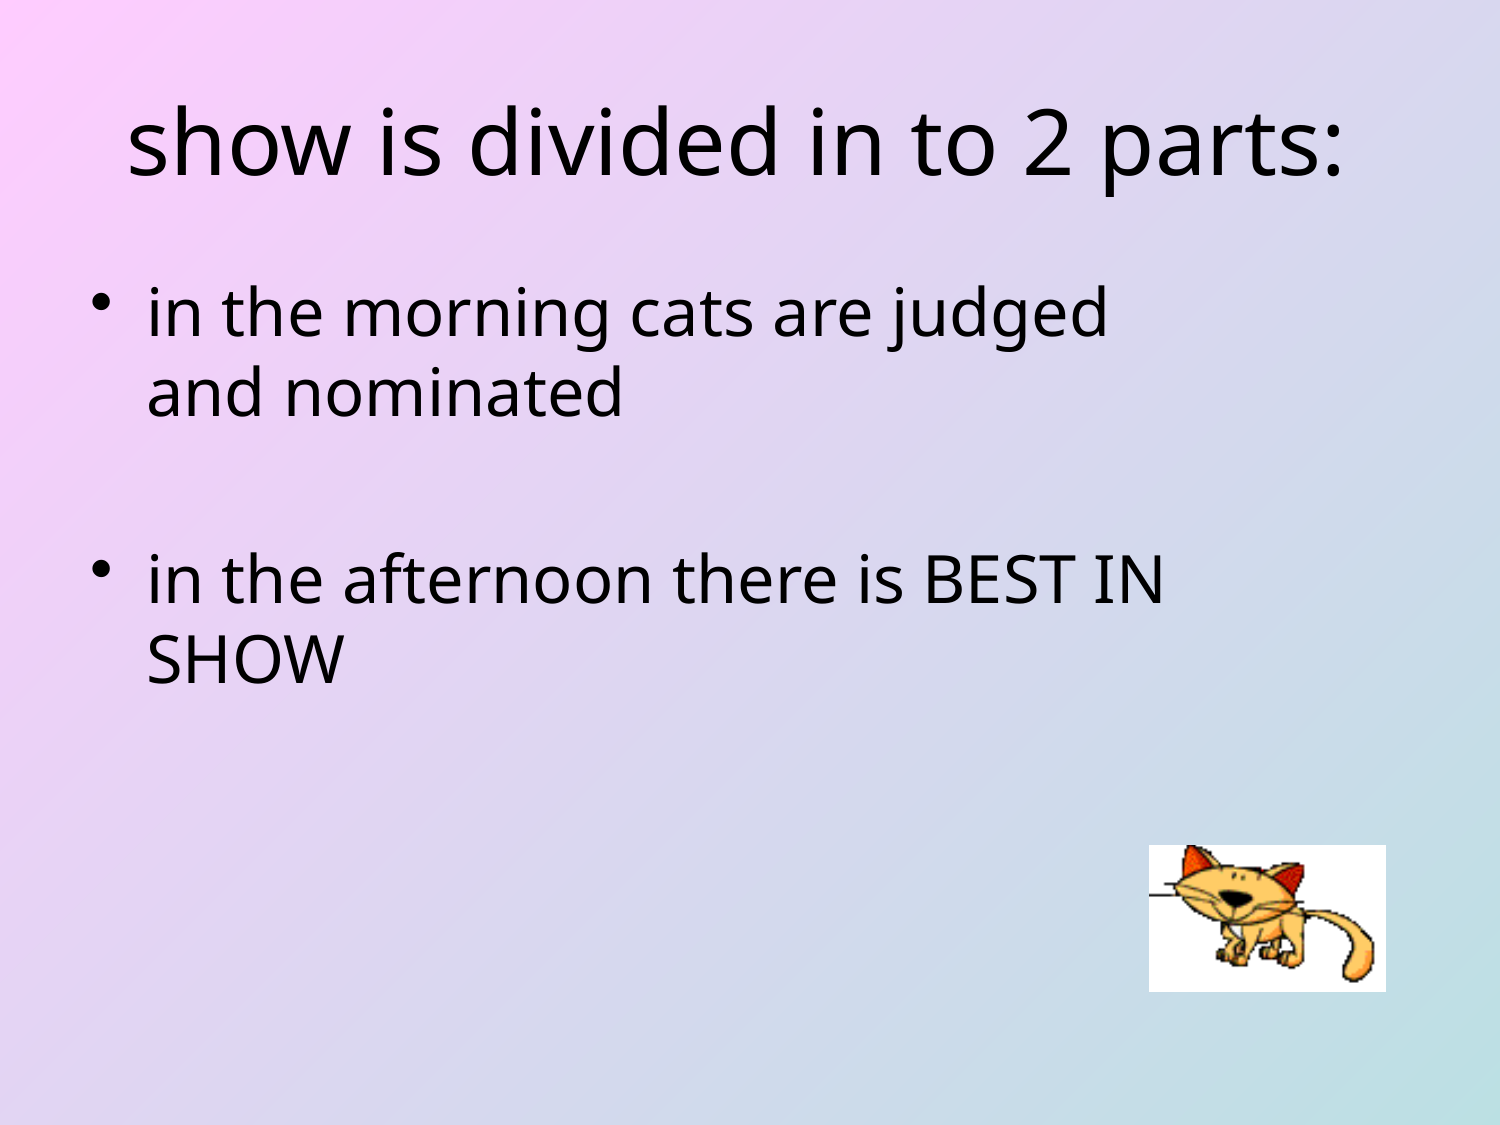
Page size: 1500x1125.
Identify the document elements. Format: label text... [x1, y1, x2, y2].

picture [1149, 845, 1386, 992]
title show is divided in to 2 parts: [75, 45, 1425, 233]
chart [1151, 846, 1388, 993]
list in the morning cats are judged and nominated in the afternoon there is BEST IN SHOW [75, 262, 1247, 1005]
